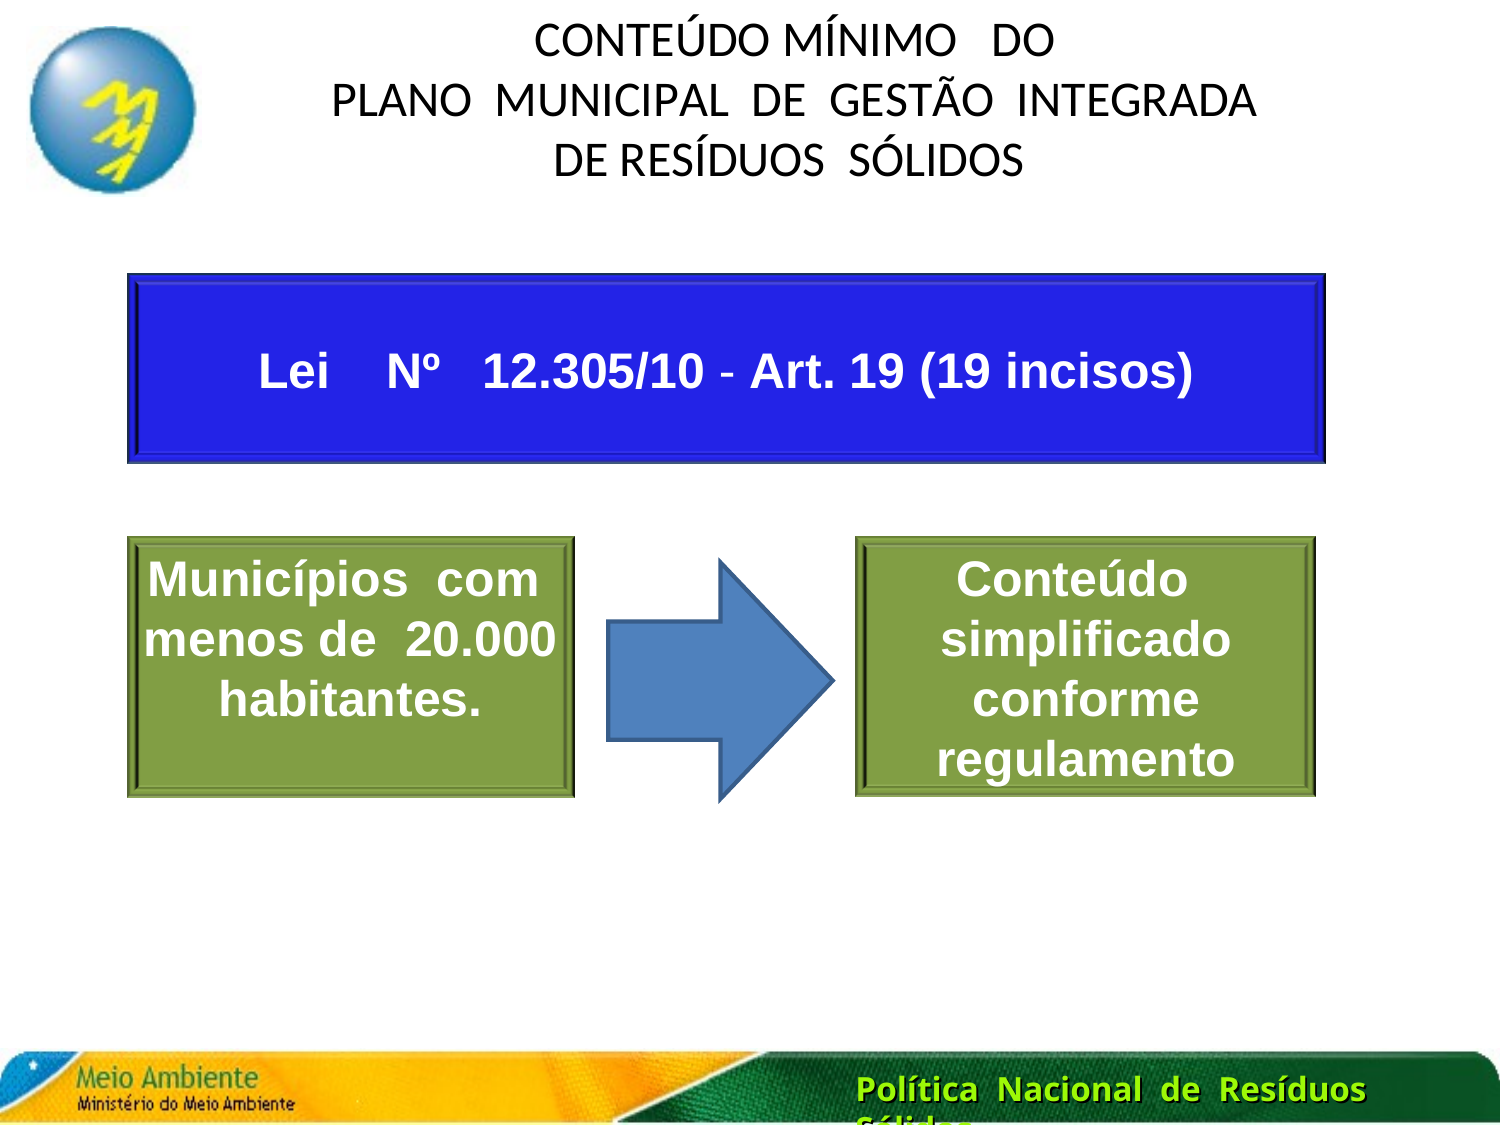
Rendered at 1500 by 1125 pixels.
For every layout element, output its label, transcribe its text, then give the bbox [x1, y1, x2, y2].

text_box Lei Nº 12.305/10 - Art. 19 (19 incisos)‏ [128, 272, 1325, 466]
picture [26, 26, 202, 197]
picture [0, 1048, 1500, 1125]
text_box CONTEÚDO MÍNIMO DO PLANO MUNICIPAL DE GESTÃO INTEGRADA DE RESÍDUOS SÓLIDOS [292, 0, 1297, 194]
text_box Municípios com menos de 20.000 habitantes. [128, 538, 573, 735]
picture [29, 1060, 39, 1071]
picture [853, 534, 1318, 799]
picture [125, 271, 1328, 466]
picture [125, 534, 577, 801]
text_box [608, 562, 833, 799]
text_box Conteúdo simplificado conforme regulamento [858, 538, 1316, 795]
